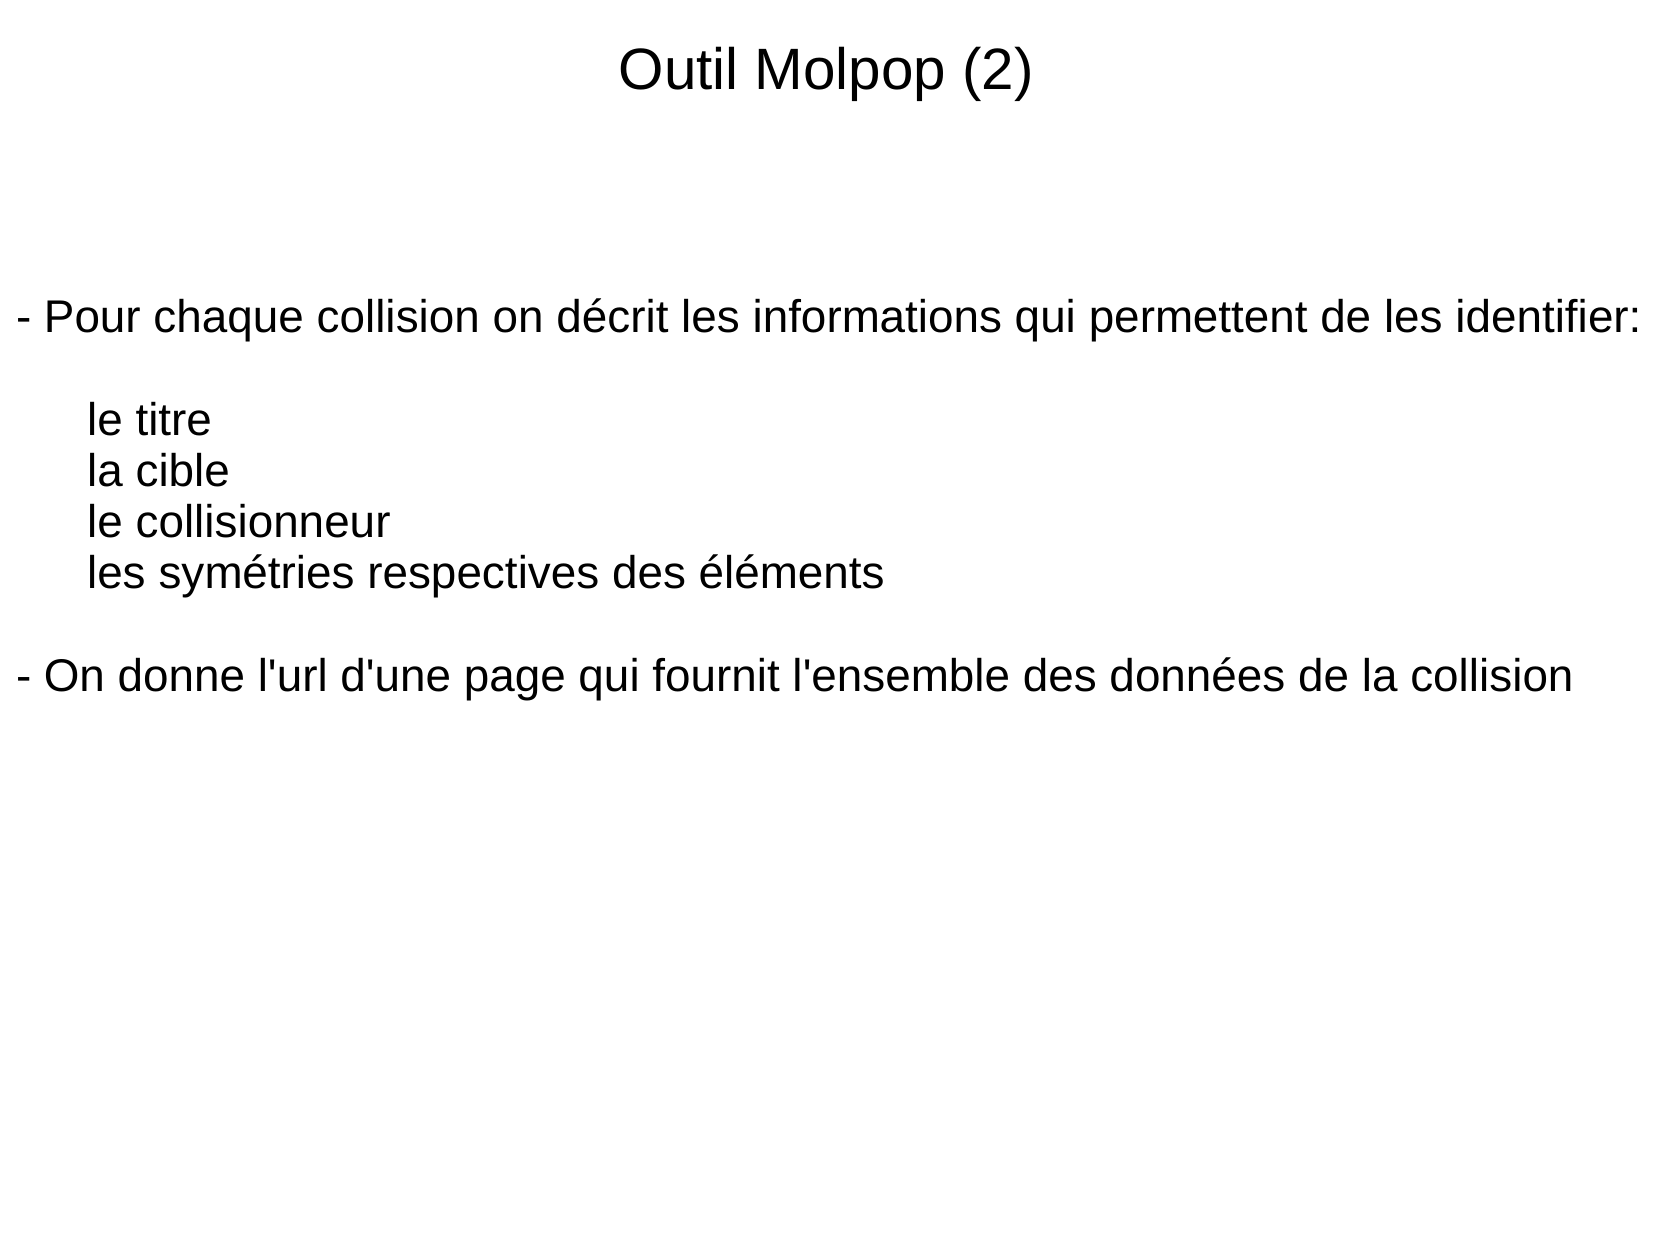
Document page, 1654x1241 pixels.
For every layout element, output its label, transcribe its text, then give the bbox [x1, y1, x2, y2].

text_box - Pour chaque collision on décrit les informations qui permettent de les identifier: le titre la cible le collisionneur les symétries respectives des éléments - On donne l'url d'une page qui fournit l'ensemble des données de la collision [1, 232, 1654, 709]
text_box Outil Molpop (2) [575, 29, 1078, 110]
